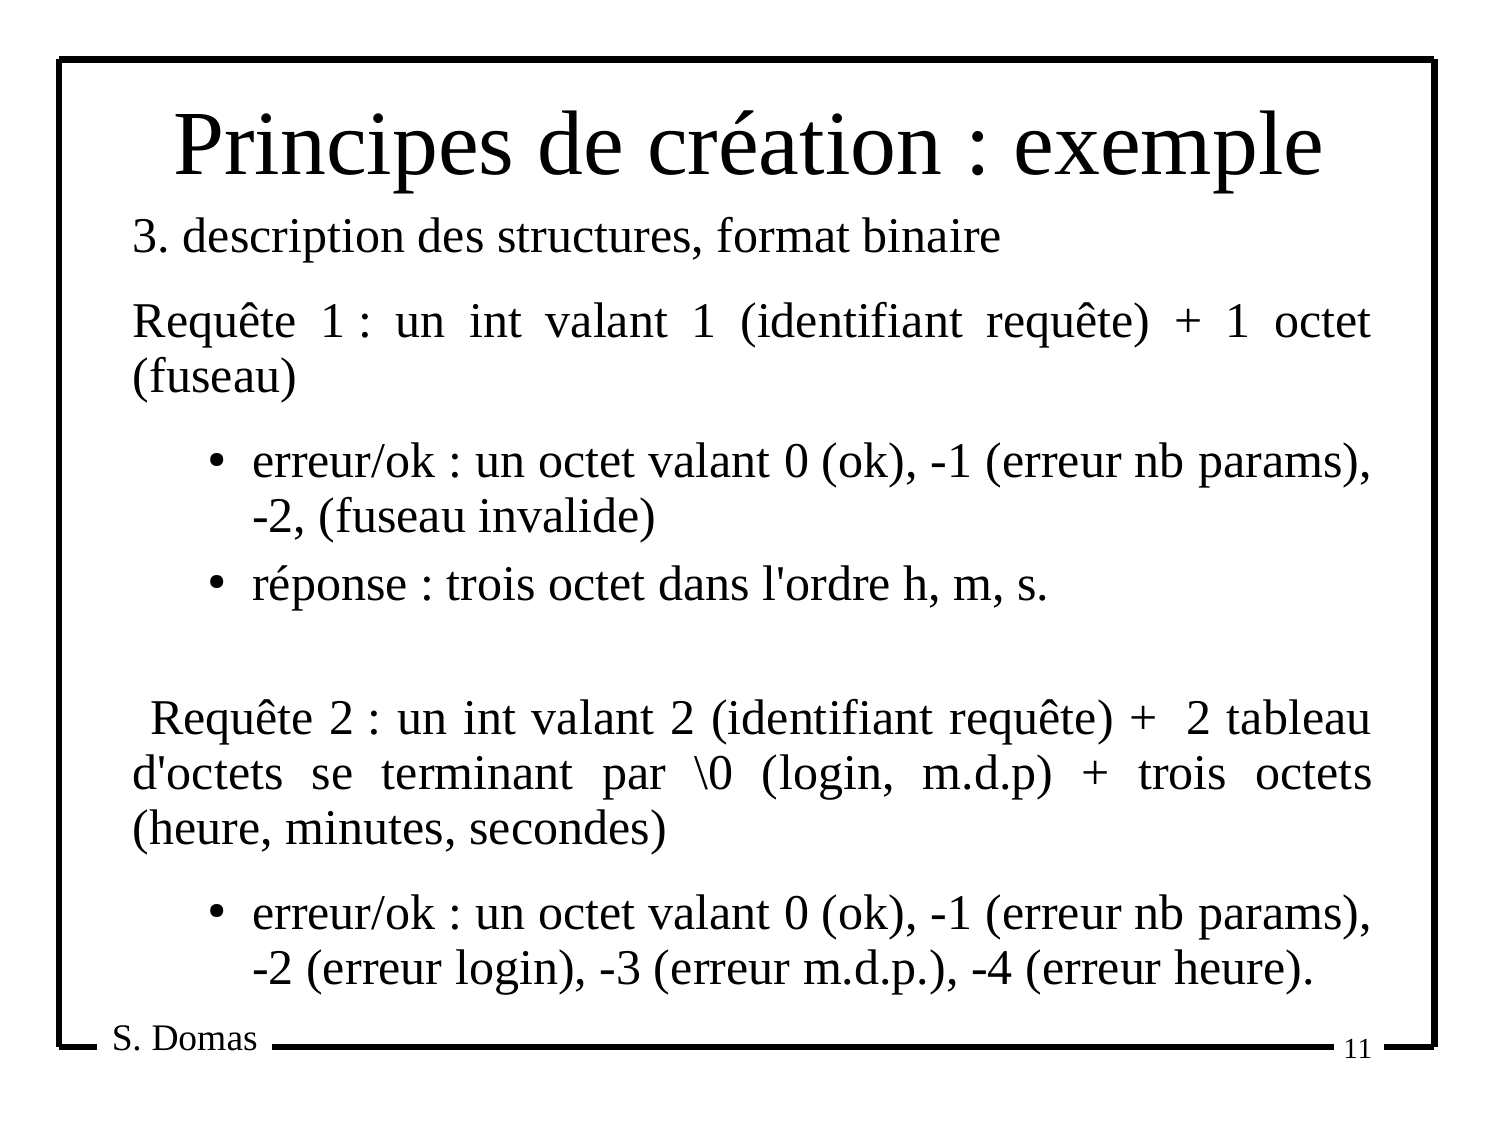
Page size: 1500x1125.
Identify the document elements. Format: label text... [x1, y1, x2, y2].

text_box S. Domas [97, 1009, 273, 1067]
text_box 3. description des structures, format binaire Requête 1 : un int valant 1 (identifiant requête) + 1 octet (fuseau) erreur/ok : un octet valant 0 (ok), -1 (erreur nb params), -2, (fuseau invalide) réponse : trois octet dans l'ordre h, m, s. Requête 2 : un int valant 2 (identifiant requête) + 2 tableau d'octets se terminant par \0 (login, m.d.p) + trois octets (heure, minutes, secondes) erreur/ok : un octet valant 0 (ok), -1 (erreur nb params), -2 (erreur login), -3 (erreur m.d.p.), -4 (erreur heure). [118, 238, 1388, 1034]
title Principes de création : exemple [112, 49, 1388, 238]
